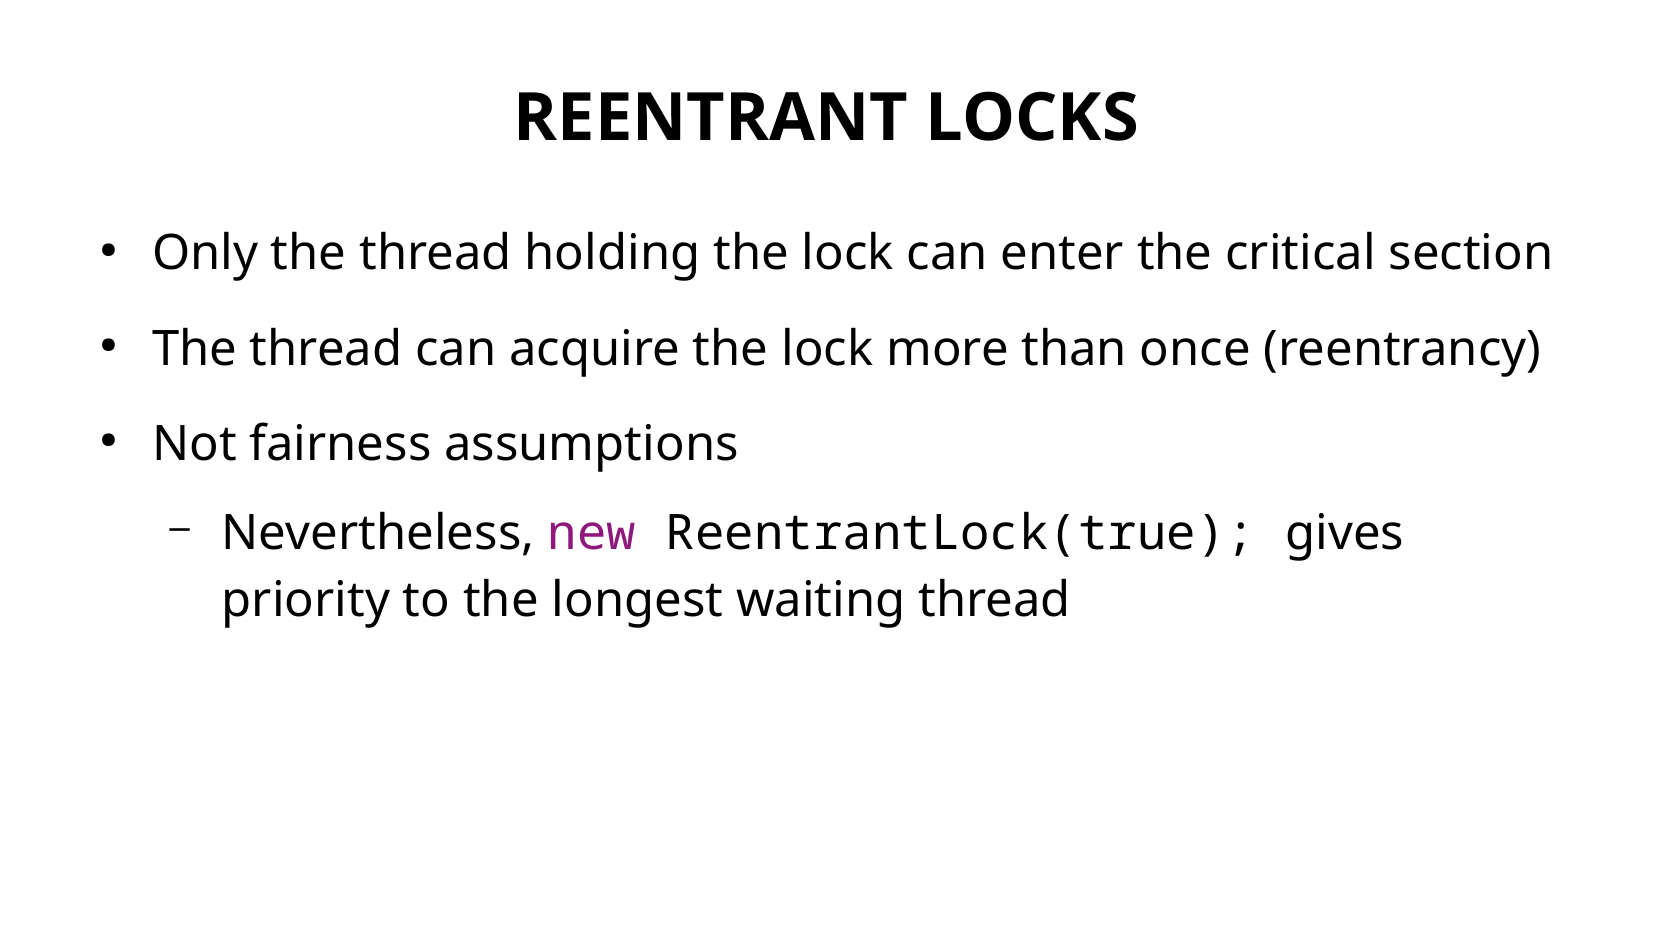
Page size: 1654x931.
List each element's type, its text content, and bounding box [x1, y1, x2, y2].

list Only the thread holding the lock can enter the critical section The thread can acquire the lock more than once (reentrancy) Not fairness assumptions Nevertheless, new ReentrantLock(true); gives priority to the longest waiting thread [82, 217, 1571, 757]
title REENTRANT LOCKS [82, 36, 1571, 193]
